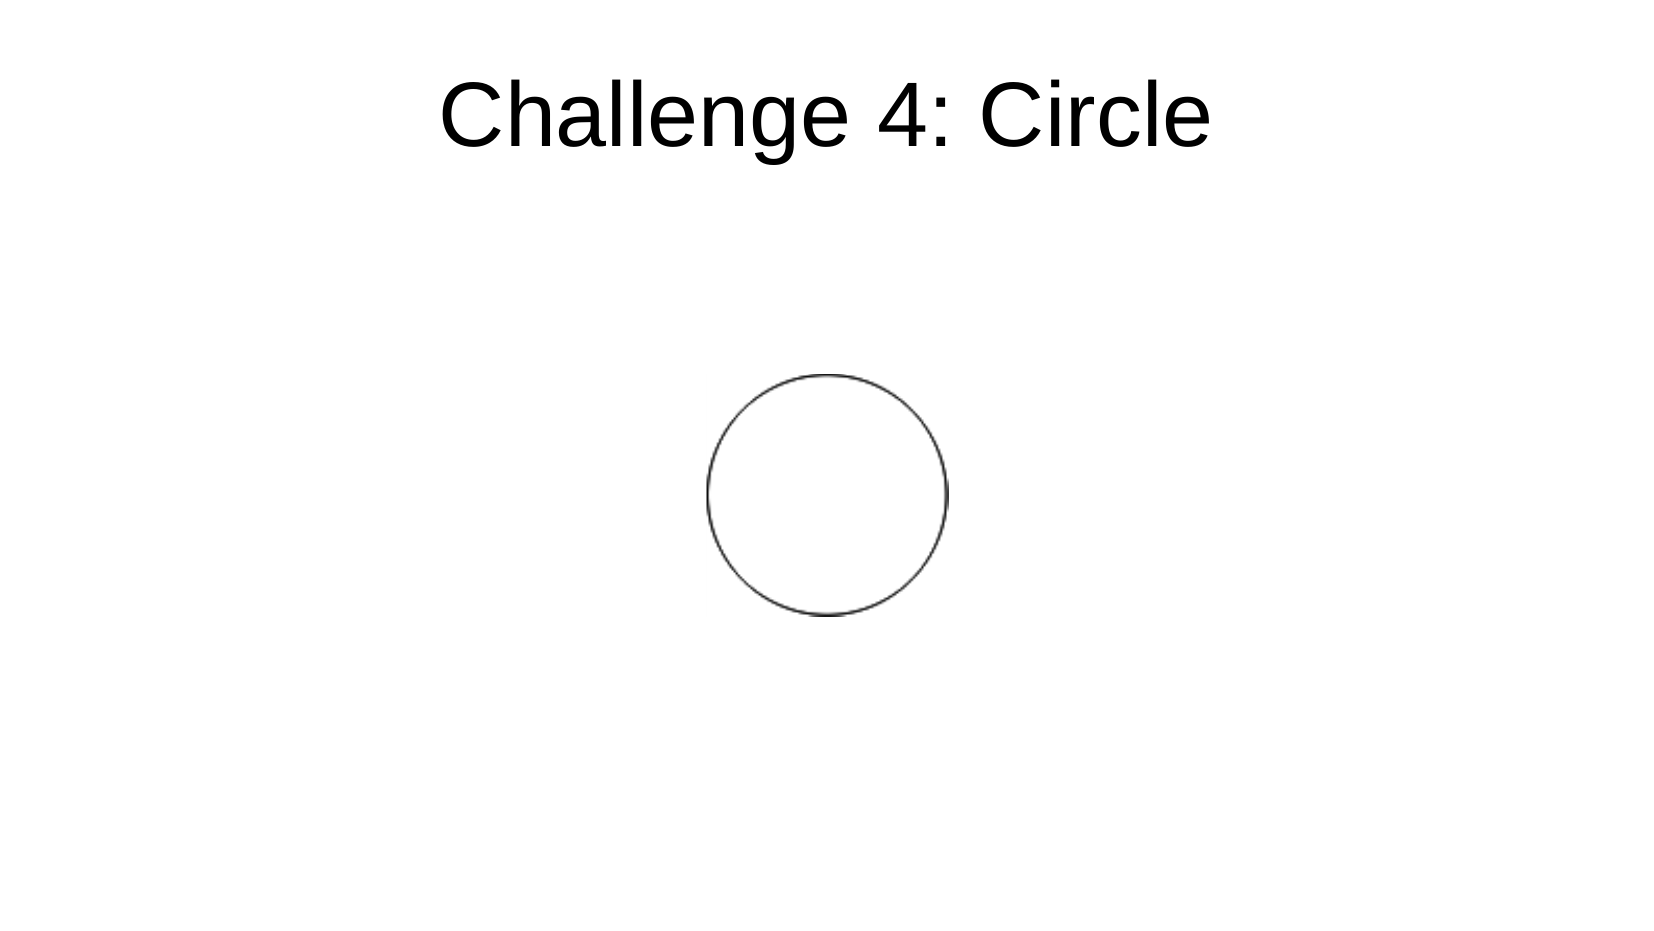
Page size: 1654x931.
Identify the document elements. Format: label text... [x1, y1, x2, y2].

title Challenge 4: Circle [82, 37, 1571, 193]
picture [705, 374, 949, 617]
